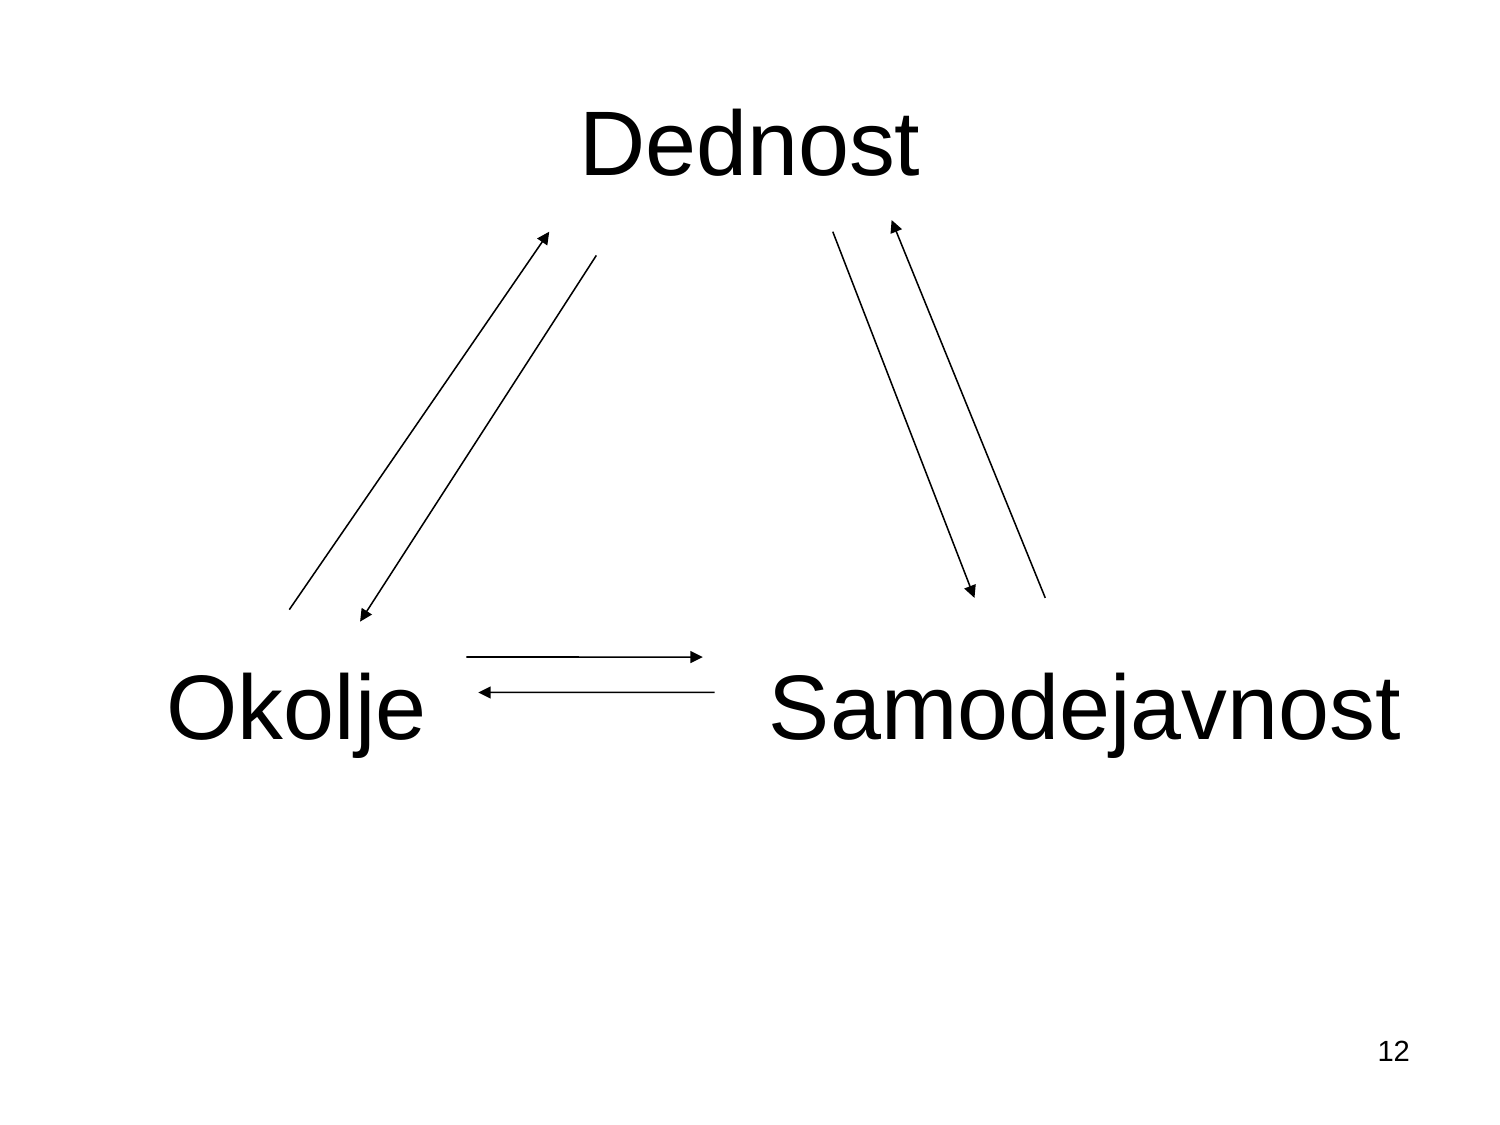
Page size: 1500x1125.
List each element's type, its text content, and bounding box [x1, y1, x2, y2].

list Samodejavnost [702, 262, 1425, 1005]
title Dednost [75, 45, 1425, 233]
slide_number <number> [1074, 1024, 1425, 1103]
list Okolje [75, 262, 702, 1005]
